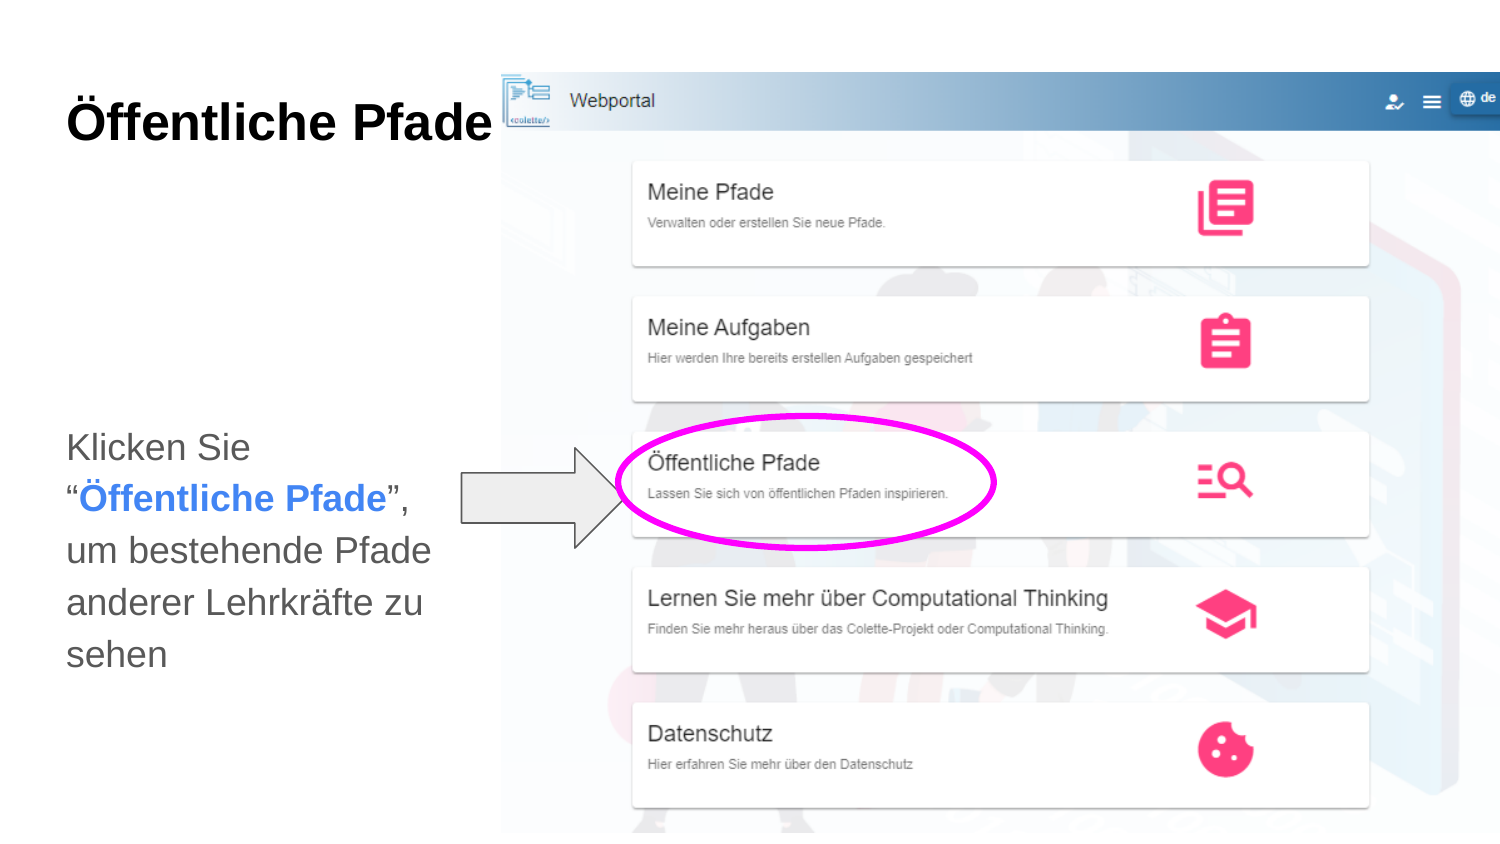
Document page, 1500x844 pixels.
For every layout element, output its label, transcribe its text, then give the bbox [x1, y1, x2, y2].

picture [622, 420, 990, 544]
list Klicken Sie “Öffentliche Pfade”, um bestehende Pfade anderer Lehrkräfte zu sehen [51, 400, 453, 750]
title Öffentliche Pfade [51, 72, 1449, 167]
picture [501, 72, 1500, 833]
text_box [461, 447, 622, 549]
